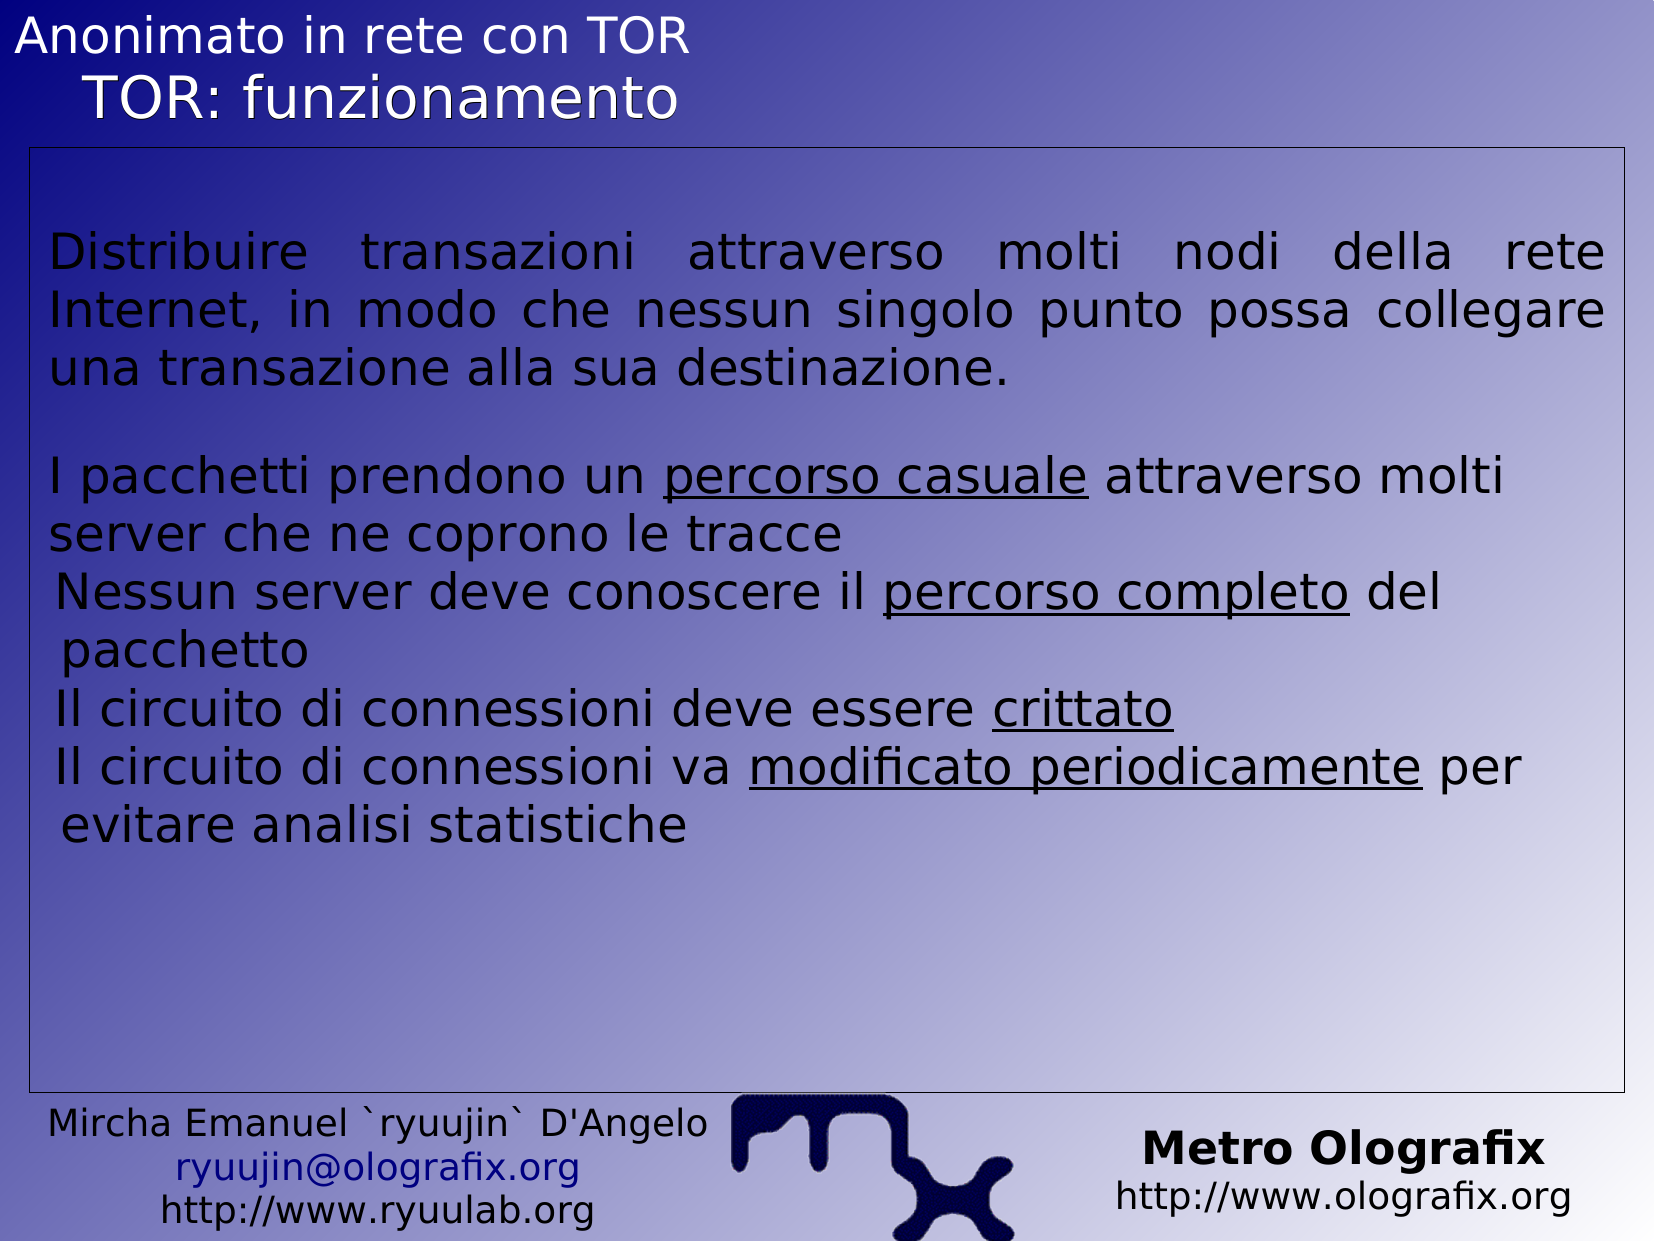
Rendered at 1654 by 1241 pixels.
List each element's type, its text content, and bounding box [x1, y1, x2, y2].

text_box Mircha Emanuel `ryuujin` D'Angelo ryuujin@olografix.org http://www.ryuulab.org [0, 1094, 757, 1241]
text_box I pacchetti prendono un percorso casuale attraverso molti server che ne coprono le tracce Nessun server deve conoscere il percorso completo del pacchetto Il circuito di connessioni deve essere crittato Il circuito di connessioni va modificato periodicamente per evitare analisi statistiche [33, 439, 1625, 862]
text_box Distribuire transazioni attraverso molti nodi della rete Internet, in modo che nessun singolo punto possa collegare una transazione alla sua destinazione. [33, 215, 1623, 405]
title TOR: funzionamento [82, 49, 1571, 148]
picture [720, 1068, 1033, 1241]
text_box Metro Olografix http://www.olografix.org [1034, 1114, 1654, 1227]
text_box Anonimato in rete con TOR [0, 0, 1595, 74]
